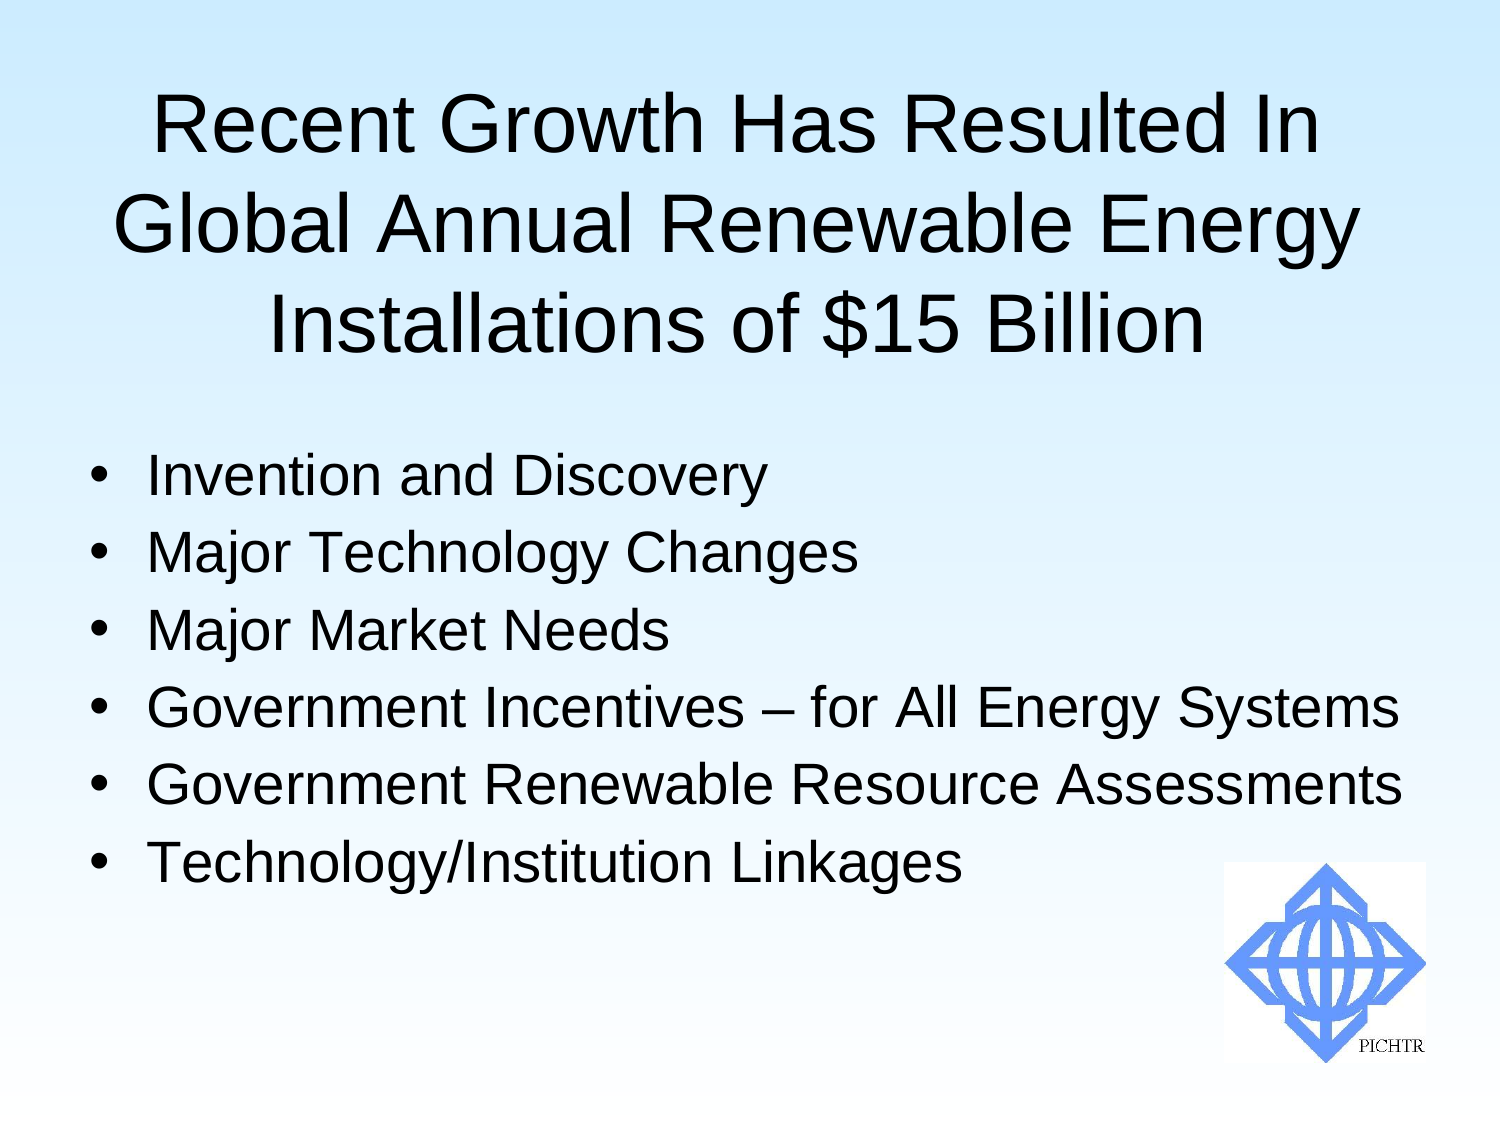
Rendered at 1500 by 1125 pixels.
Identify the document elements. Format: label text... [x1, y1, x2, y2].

picture [1224, 862, 1426, 1063]
title Recent Growth Has Resulted In Global Annual Renewable Energy Installations of $15 Billion [74, 99, 1400, 338]
list Invention and Discovery Major Technology Changes Major Market Needs Government Incentives – for All Energy Systems Government Renewable Resource Assessments Technology/Institution Linkages [75, 437, 1438, 1005]
